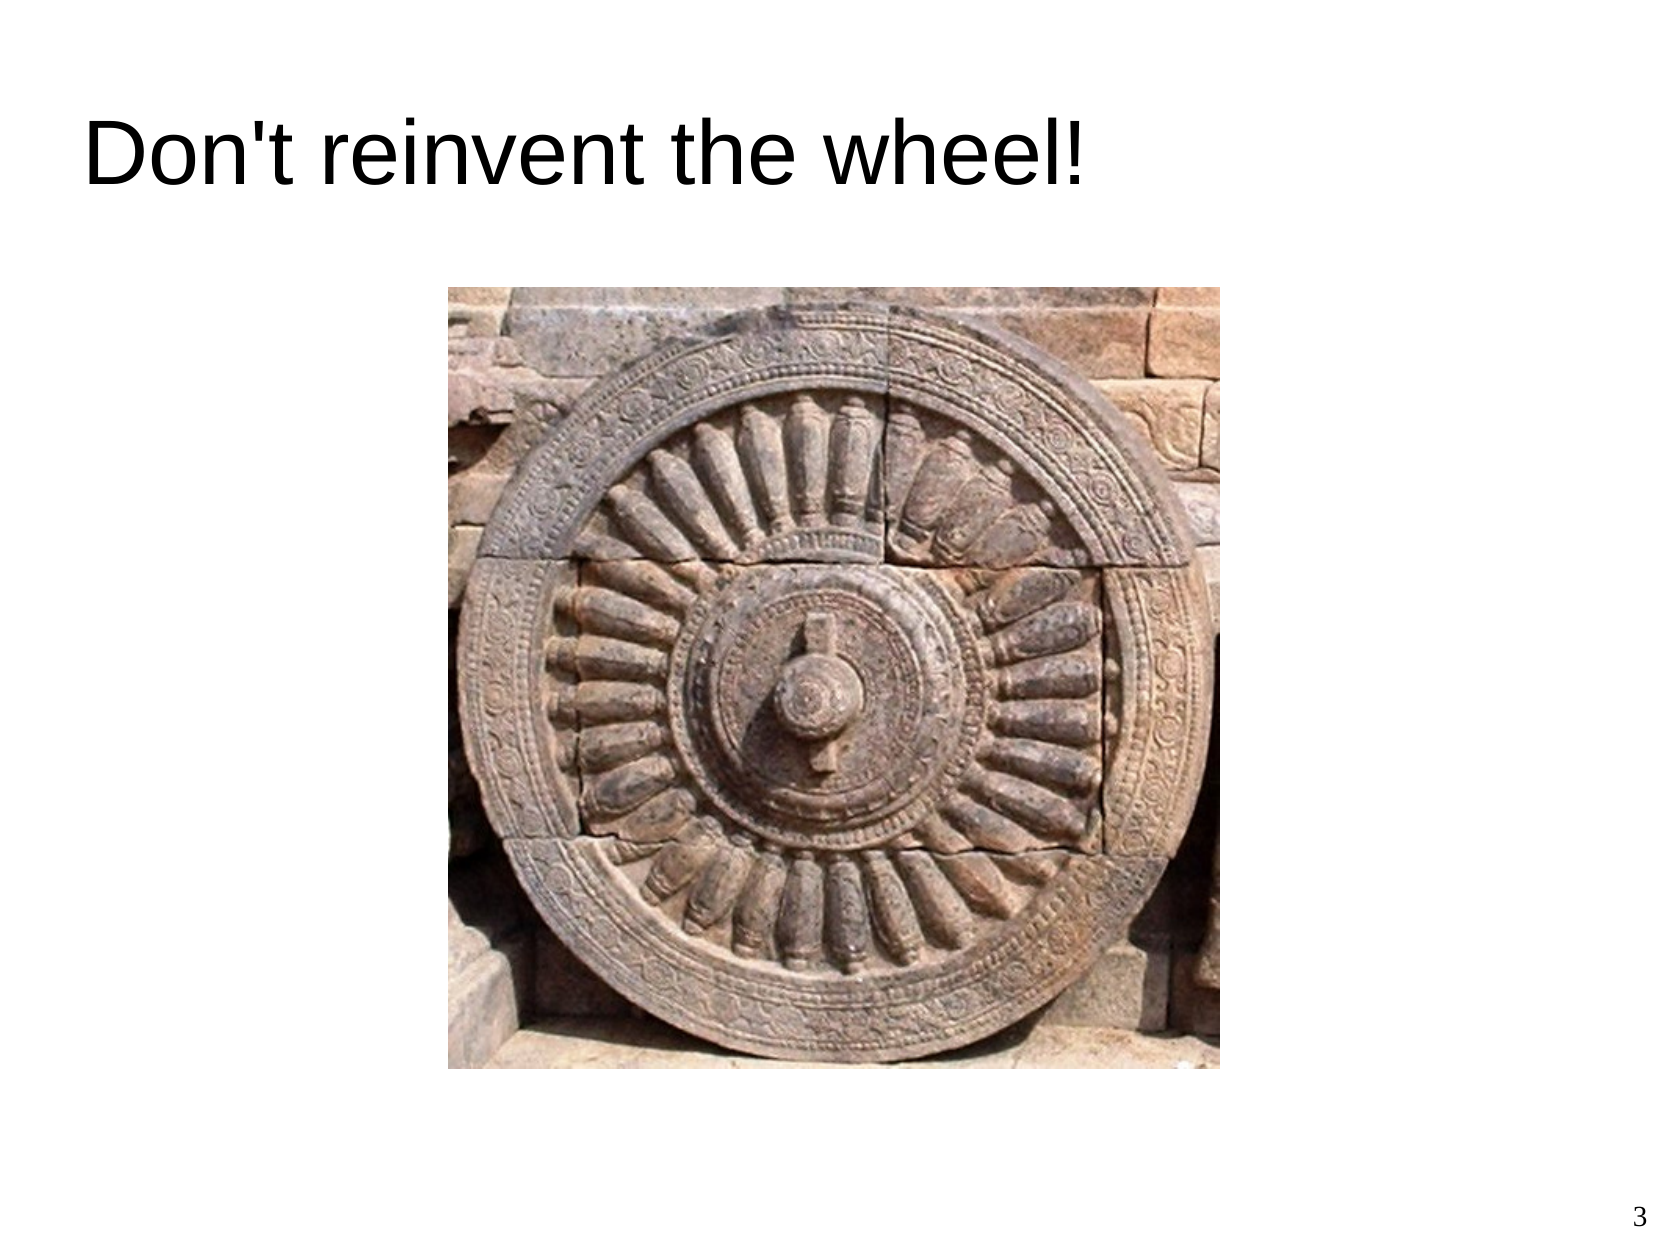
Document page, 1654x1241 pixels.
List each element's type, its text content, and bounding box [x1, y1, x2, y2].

title Don't reinvent the wheel! [82, 49, 1565, 257]
picture [448, 287, 1220, 1069]
